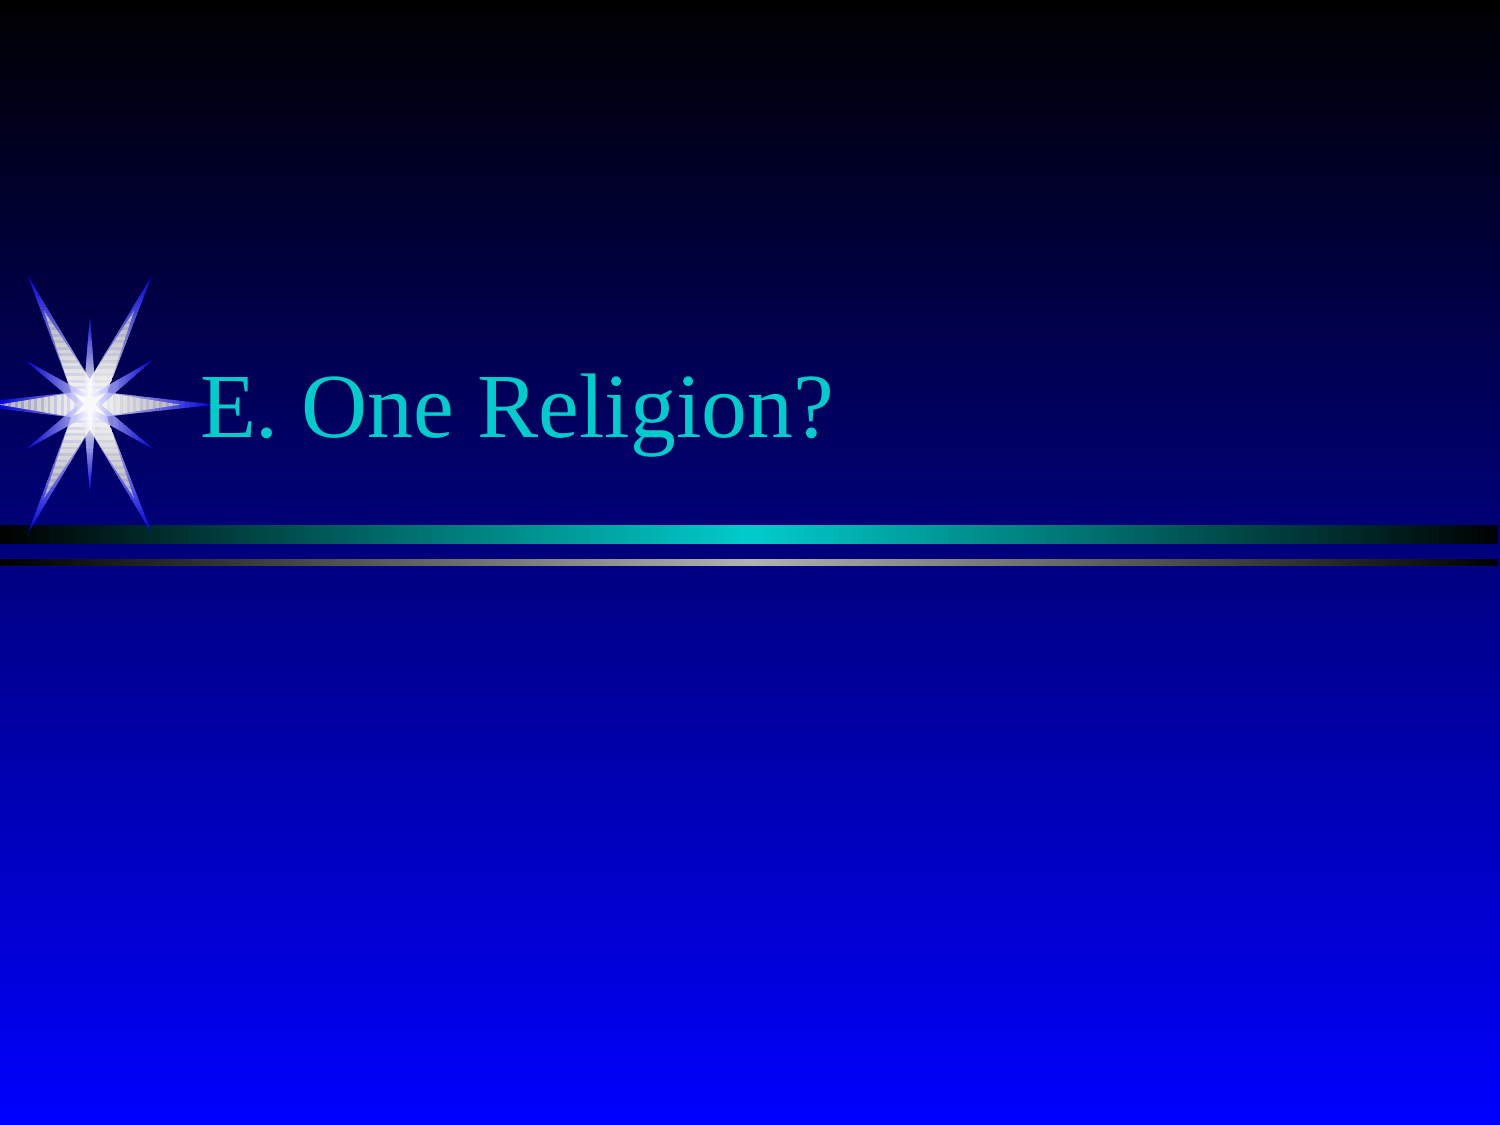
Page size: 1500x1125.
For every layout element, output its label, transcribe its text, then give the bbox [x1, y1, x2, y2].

title E. One Religion? [200, 312, 1476, 501]
